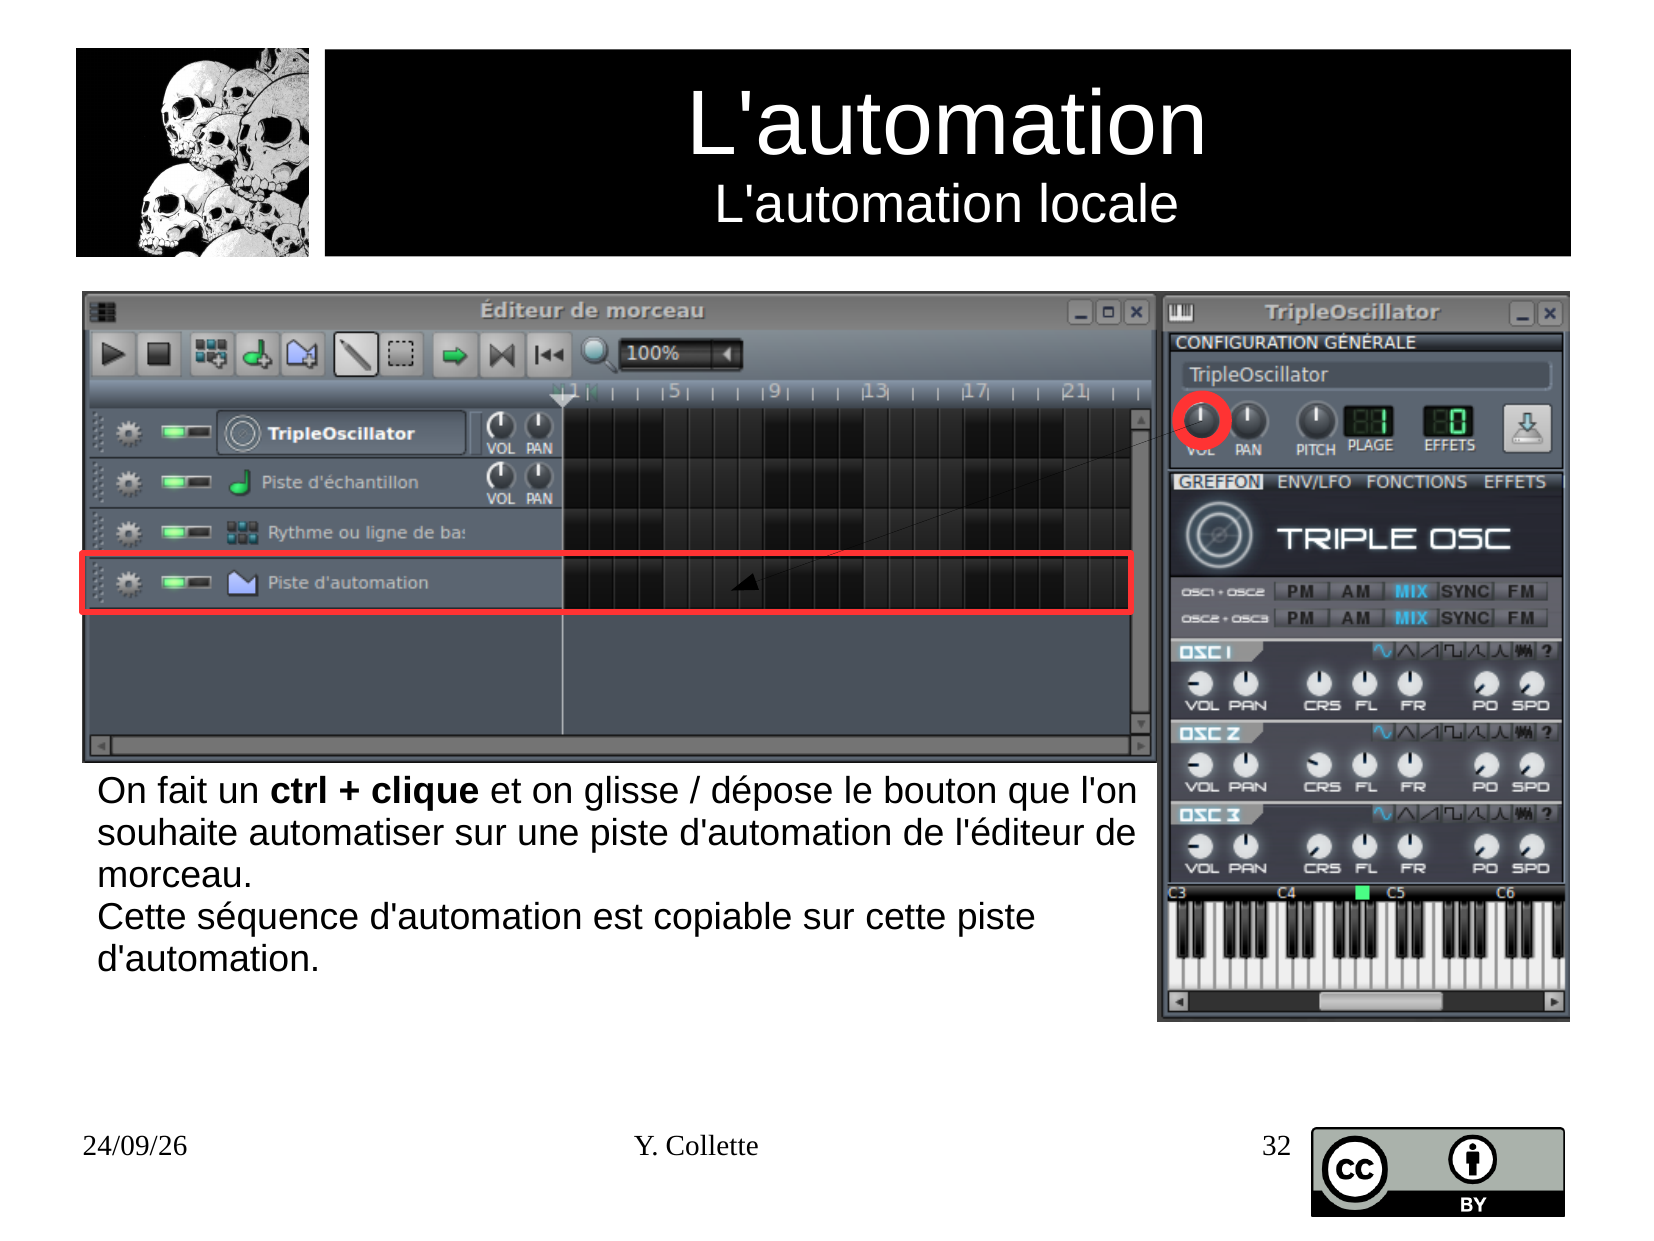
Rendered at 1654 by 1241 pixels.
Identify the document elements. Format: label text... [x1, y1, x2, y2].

text_box On fait un ctrl + clique et on glisse / dépose le bouton que l'on souhaite automatiser sur une piste d'automation de l'éditeur de morceau. Cette séquence d'automation est copiable sur cette piste d'automation. [82, 762, 1158, 987]
picture [1311, 1127, 1565, 1217]
picture [85, 556, 1128, 609]
picture [1185, 403, 1219, 438]
picture [76, 48, 309, 257]
picture [82, 291, 1570, 1022]
title L'automation L'automation locale [324, 49, 1571, 257]
